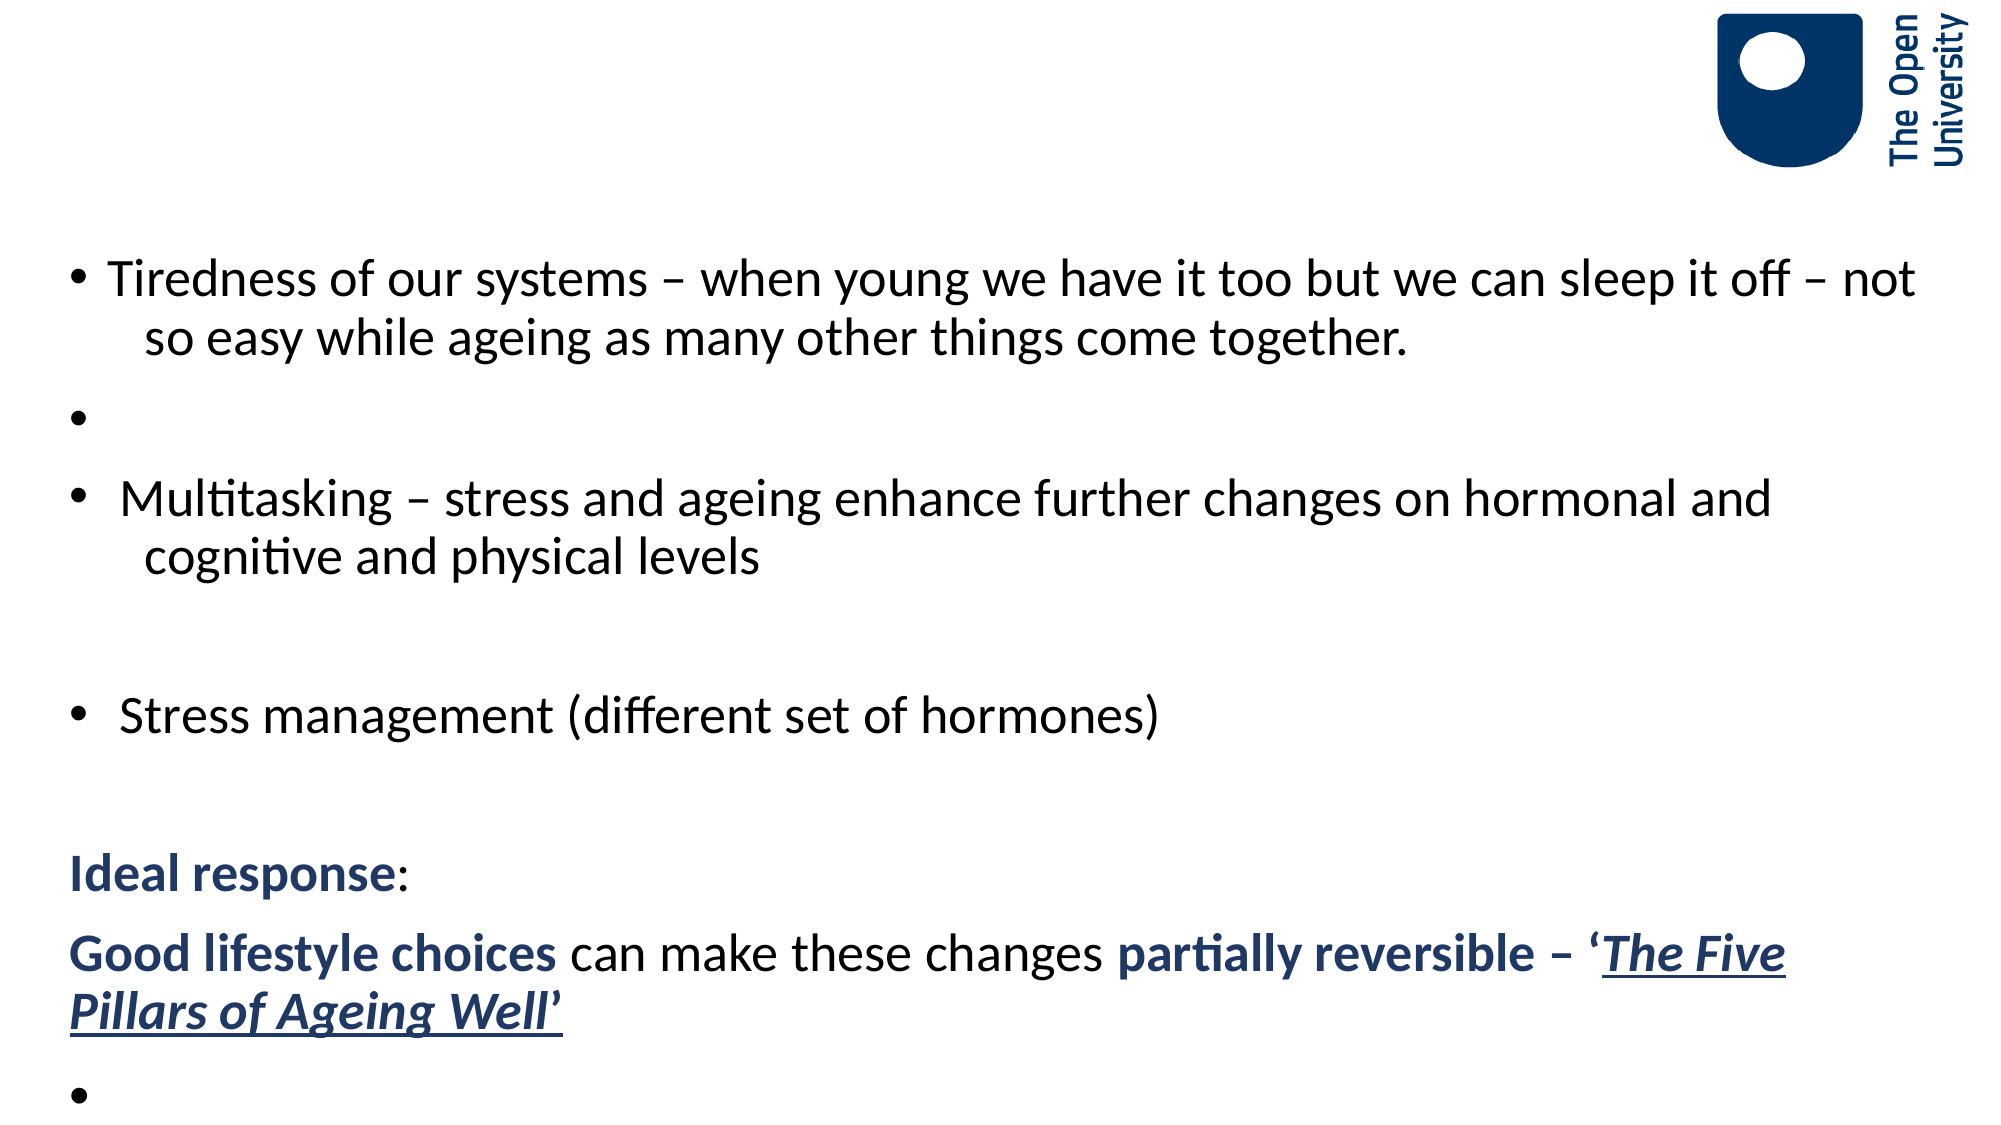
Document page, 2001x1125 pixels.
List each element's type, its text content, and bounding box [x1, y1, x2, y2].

list Tiredness of our systems – when young we have it too but we can sleep it off – not so easy while ageing as many other things come together. Multitasking – stress and ageing enhance further changes on hormonal and cognitive and physical levels Stress management (different set of hormones) Ideal response: Good lifestyle choices can make these changes partially reversible – ‘The Five Pillars of Ageing Well’ [54, 242, 1945, 1115]
picture [1716, 10, 1971, 170]
